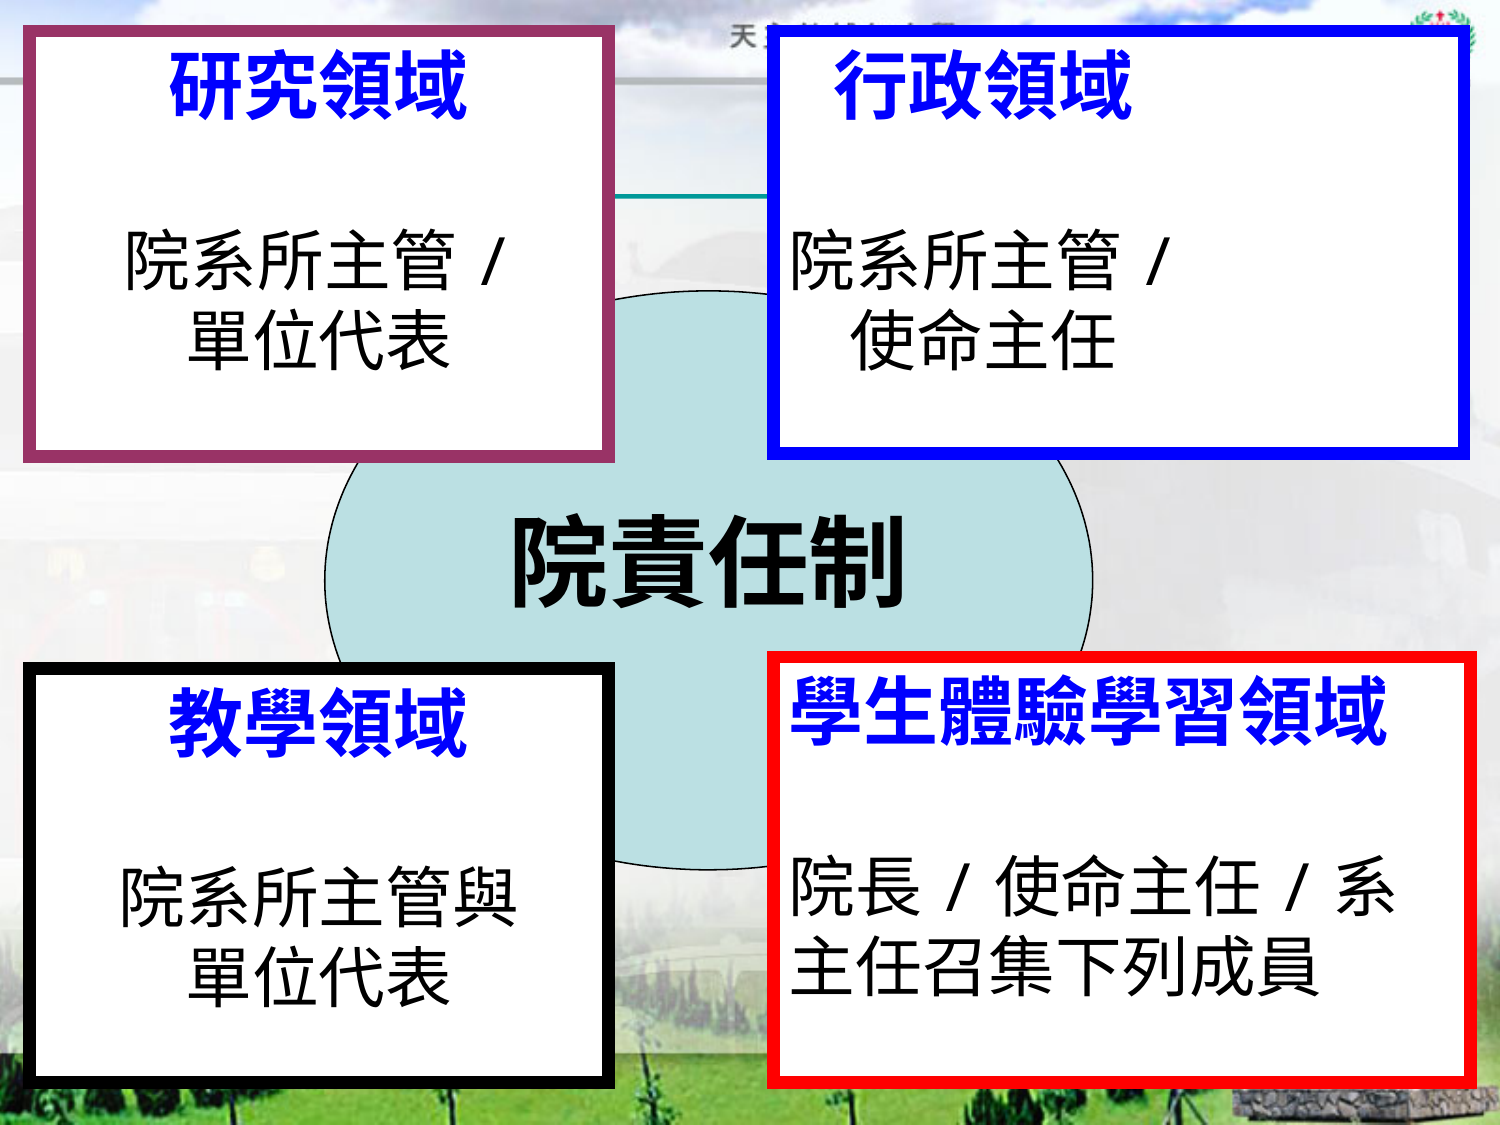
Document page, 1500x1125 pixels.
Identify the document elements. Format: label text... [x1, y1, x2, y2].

text_box 教學領域 院系所主管與 單位代表 [29, 668, 609, 1083]
text_box 研究領域 院系所主管/ 單位代表 [29, 31, 609, 457]
text_box [324, 290, 1093, 870]
text_box 學生體驗學習領域 院長/使命主任/系主任召集下列成員 [773, 657, 1471, 1083]
text_box 院責任制 [454, 491, 963, 587]
text_box 行政領域 院系所主管/ 使命主任 [773, 31, 1465, 454]
